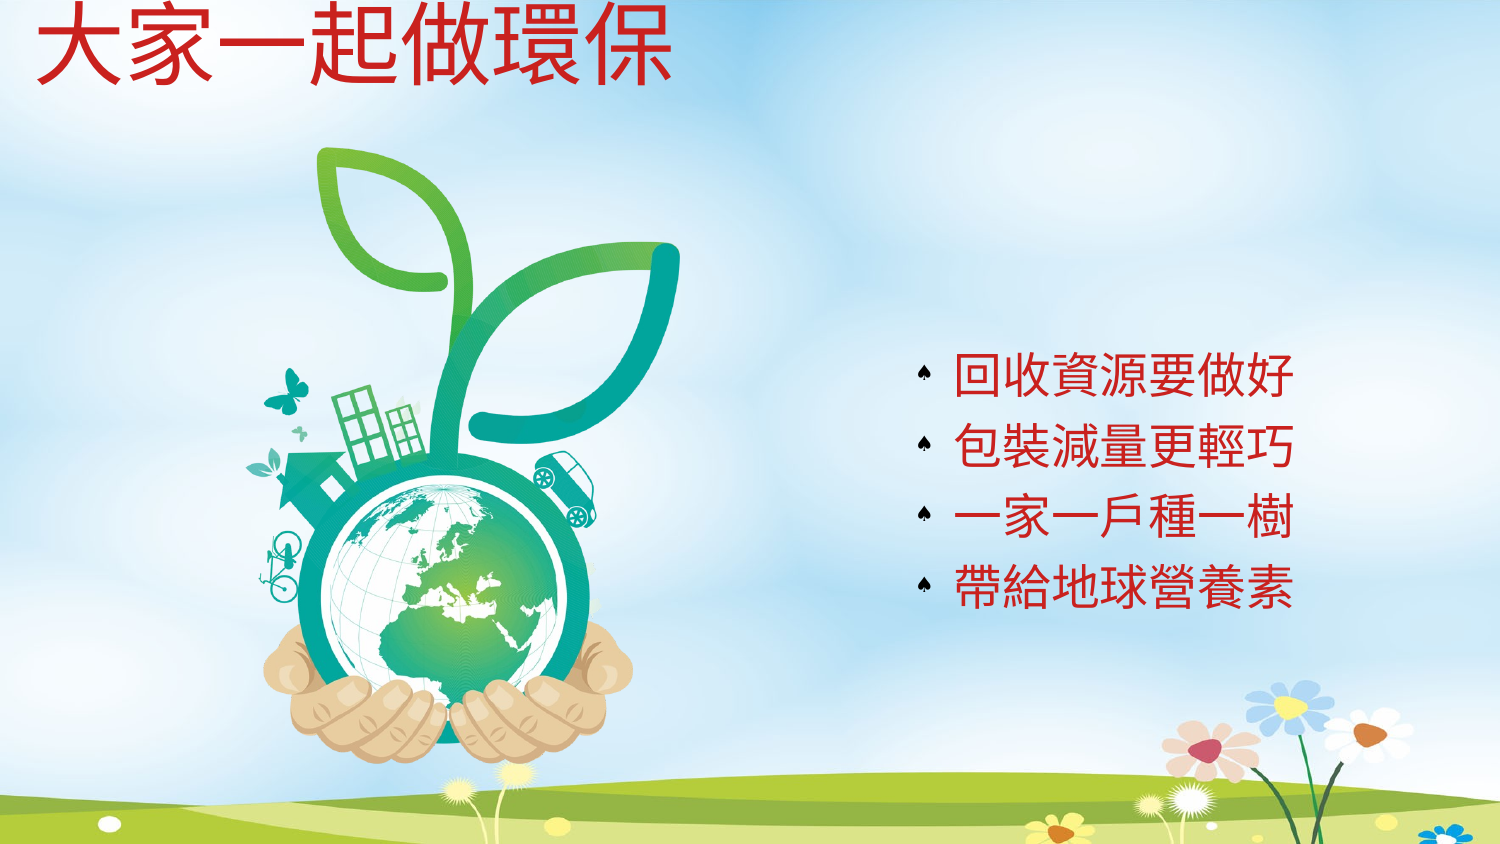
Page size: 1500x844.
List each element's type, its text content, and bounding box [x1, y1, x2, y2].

list 回收資源要做好 包裝減量更輕巧 一家一戶種一樹 帶給地球營養素 [901, 337, 1477, 621]
picture [0, 0, 1500, 844]
title 大家一起做環保 [0, 0, 739, 355]
